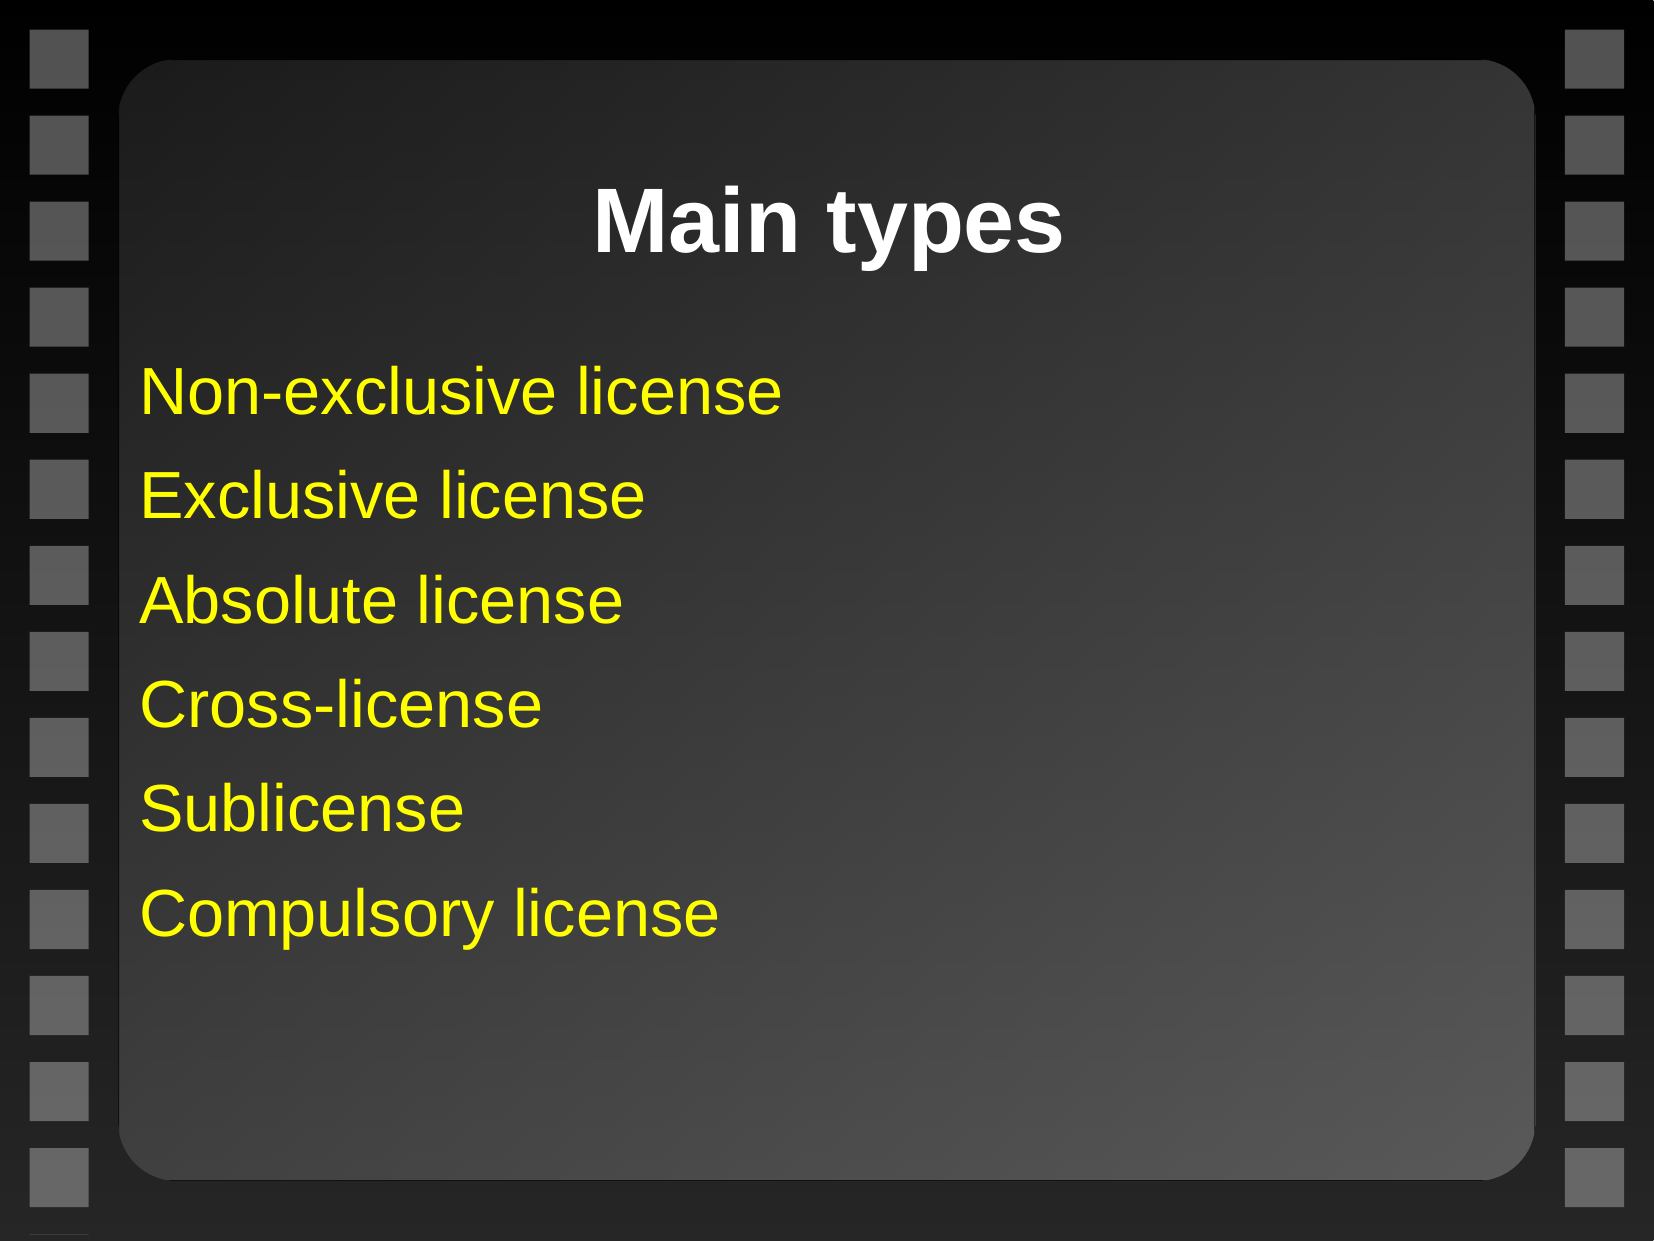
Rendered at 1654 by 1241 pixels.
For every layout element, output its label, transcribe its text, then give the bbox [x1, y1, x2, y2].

title Main types [123, 117, 1536, 325]
list Non-exclusive license Exclusive license Absolute license Cross-license Sublicense Compulsory license [121, 354, 1534, 1127]
